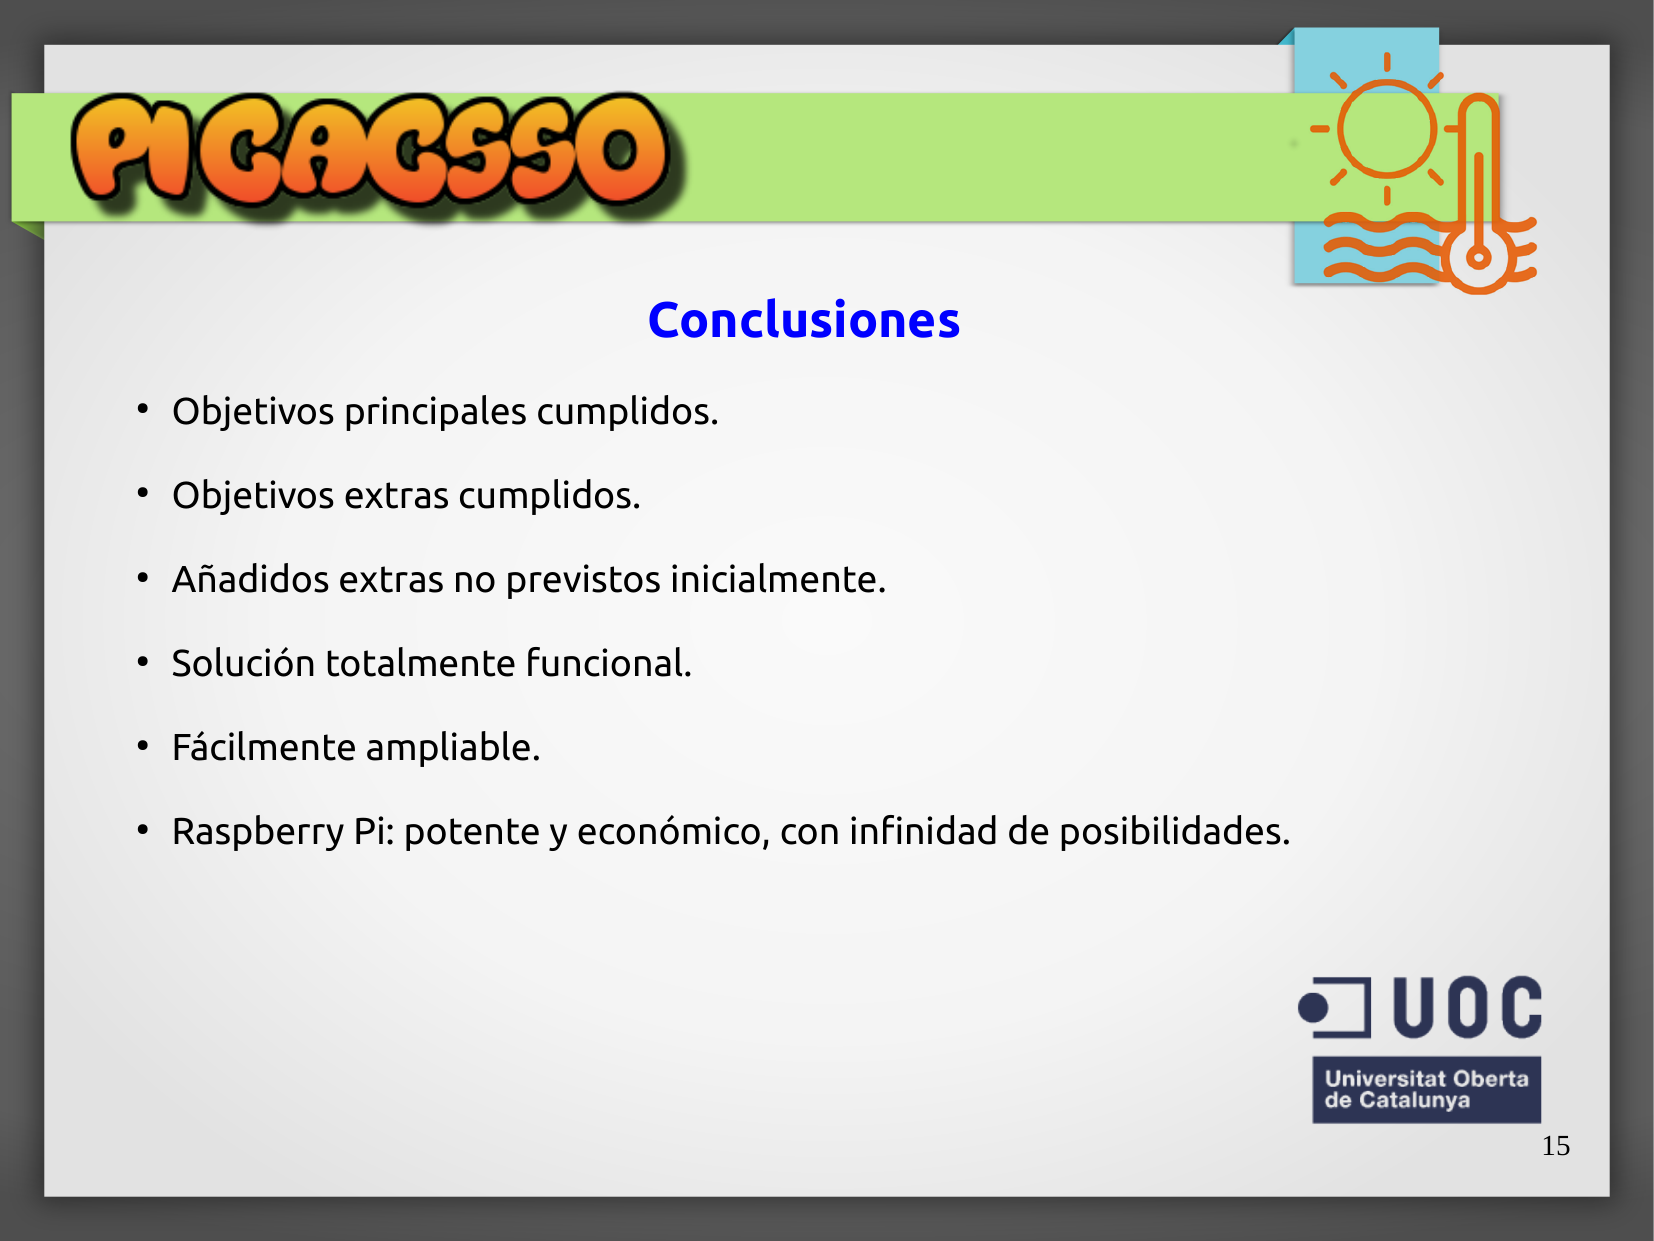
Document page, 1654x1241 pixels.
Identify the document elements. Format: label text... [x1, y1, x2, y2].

text_box Conclusiones Objetivos principales cumplidos. Objetivos extras cumplidos. Añadidos extras no previstos inicialmente. Solución totalmente funcional. Fácilmente ampliable. Raspberry Pi: potente y económico, con infinidad de posibilidades. [121, 283, 1489, 969]
picture [0, 0, 1654, 1241]
